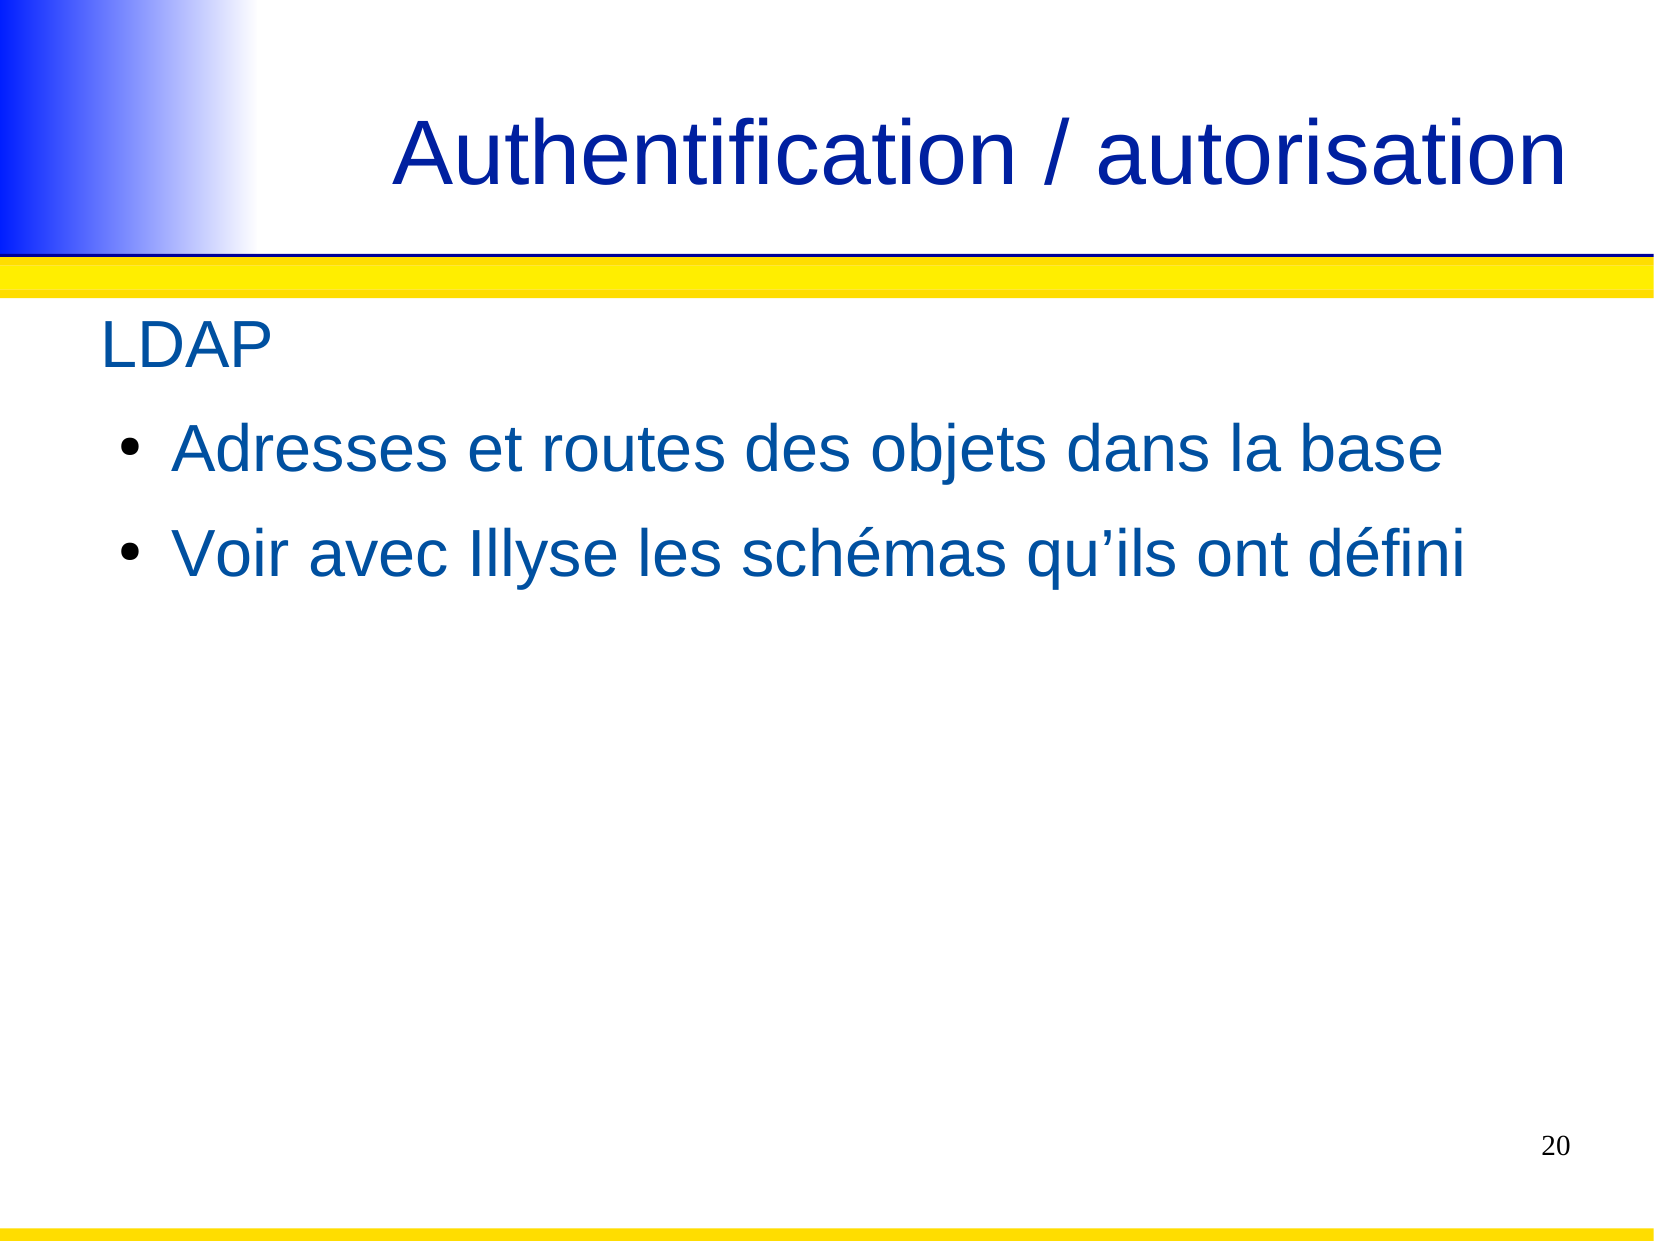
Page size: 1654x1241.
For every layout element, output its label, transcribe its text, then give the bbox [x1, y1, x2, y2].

title Authentification / autorisation [372, 49, 1571, 257]
list LDAP Adresses et routes des objets dans la base Voir avec Illyse les schémas qu’ils ont défini [82, 307, 1571, 1126]
